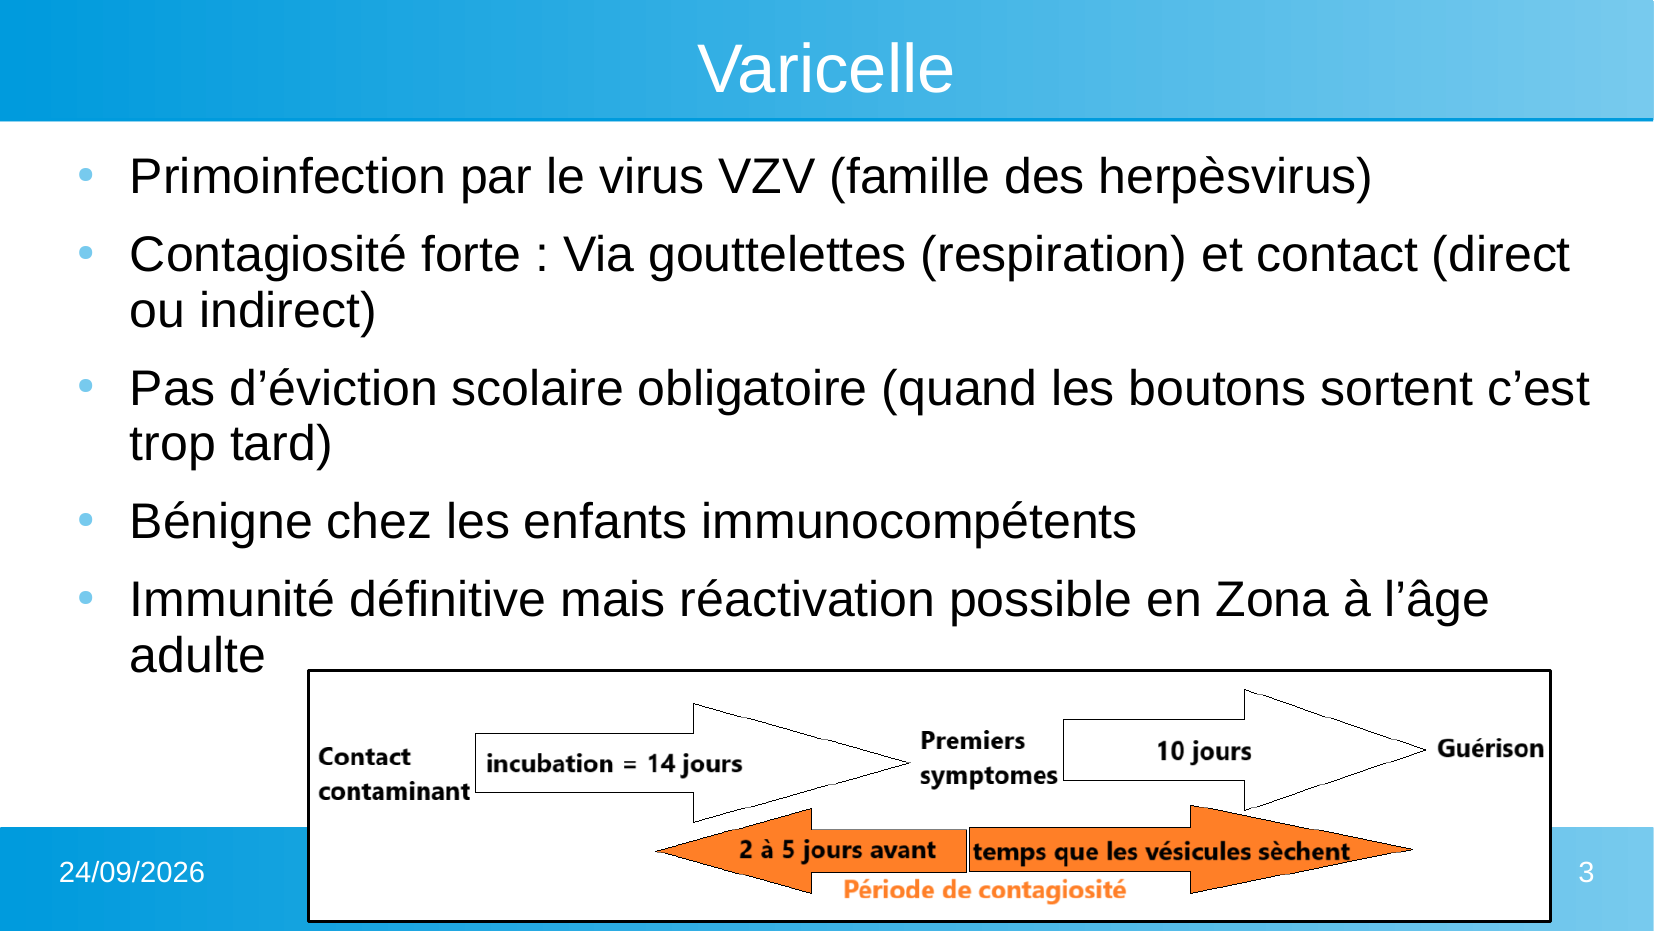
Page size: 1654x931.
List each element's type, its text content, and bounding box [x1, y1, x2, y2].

picture [309, 672, 1549, 920]
title Varicelle [59, 29, 1595, 108]
list Primoinfection par le virus VZV (famille des herpèsvirus) Contagiosité forte : Via gouttelettes (respiration) et contact (direct ou indirect) Pas d’éviction scolaire obligatoire (quand les boutons sortent c’est trop tard) Bénigne chez les enfants immunocompétents Immunité définitive mais réactivation possible en Zona à l’âge adulte [59, 148, 1595, 768]
